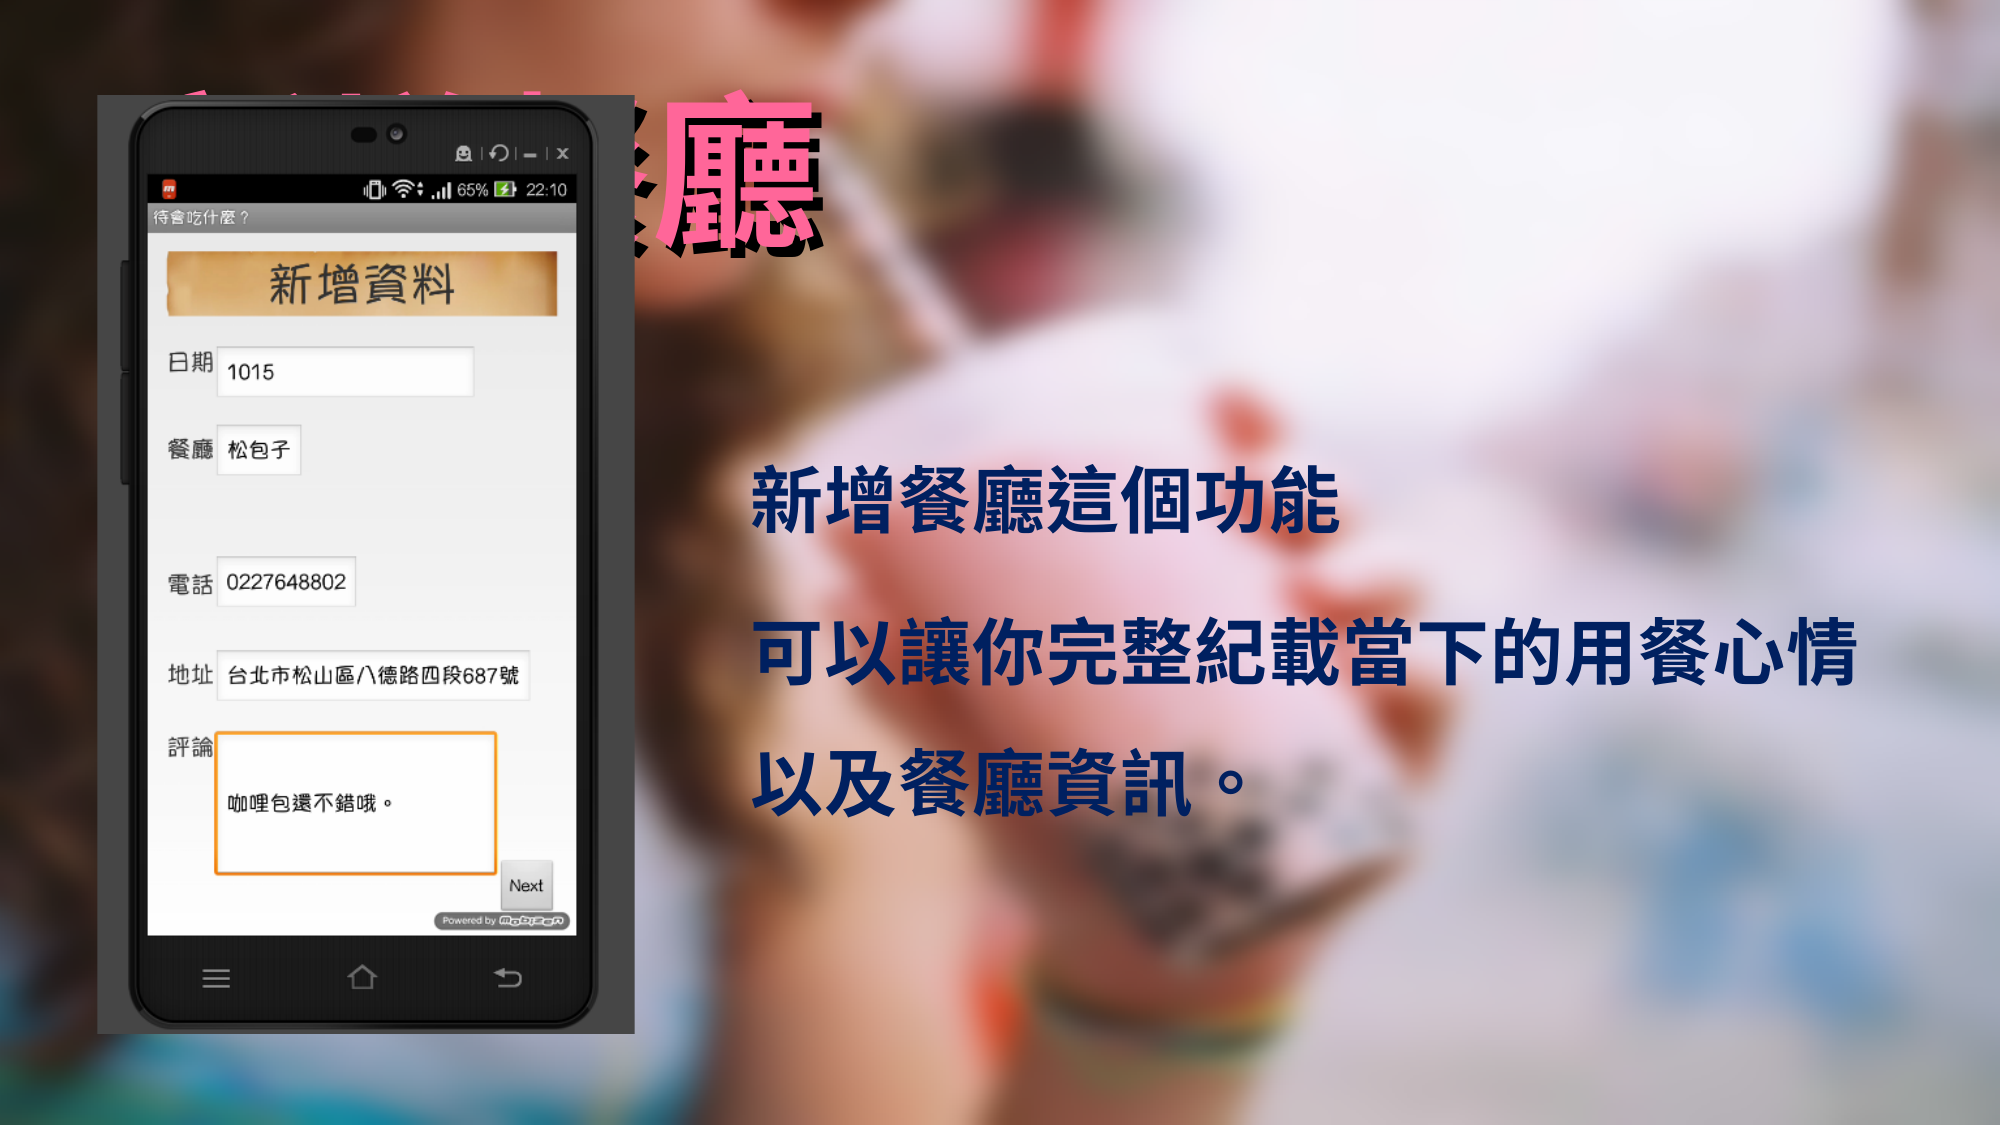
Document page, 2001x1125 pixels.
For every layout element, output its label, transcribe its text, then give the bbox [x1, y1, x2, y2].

text_box 新增餐廳這個功能 可以讓你完整紀載當下的用餐心情 以及餐廳資訊。 [735, 294, 1887, 1012]
picture [0, 0, 2000, 1125]
title 新增餐廳 [137, 59, 1863, 278]
